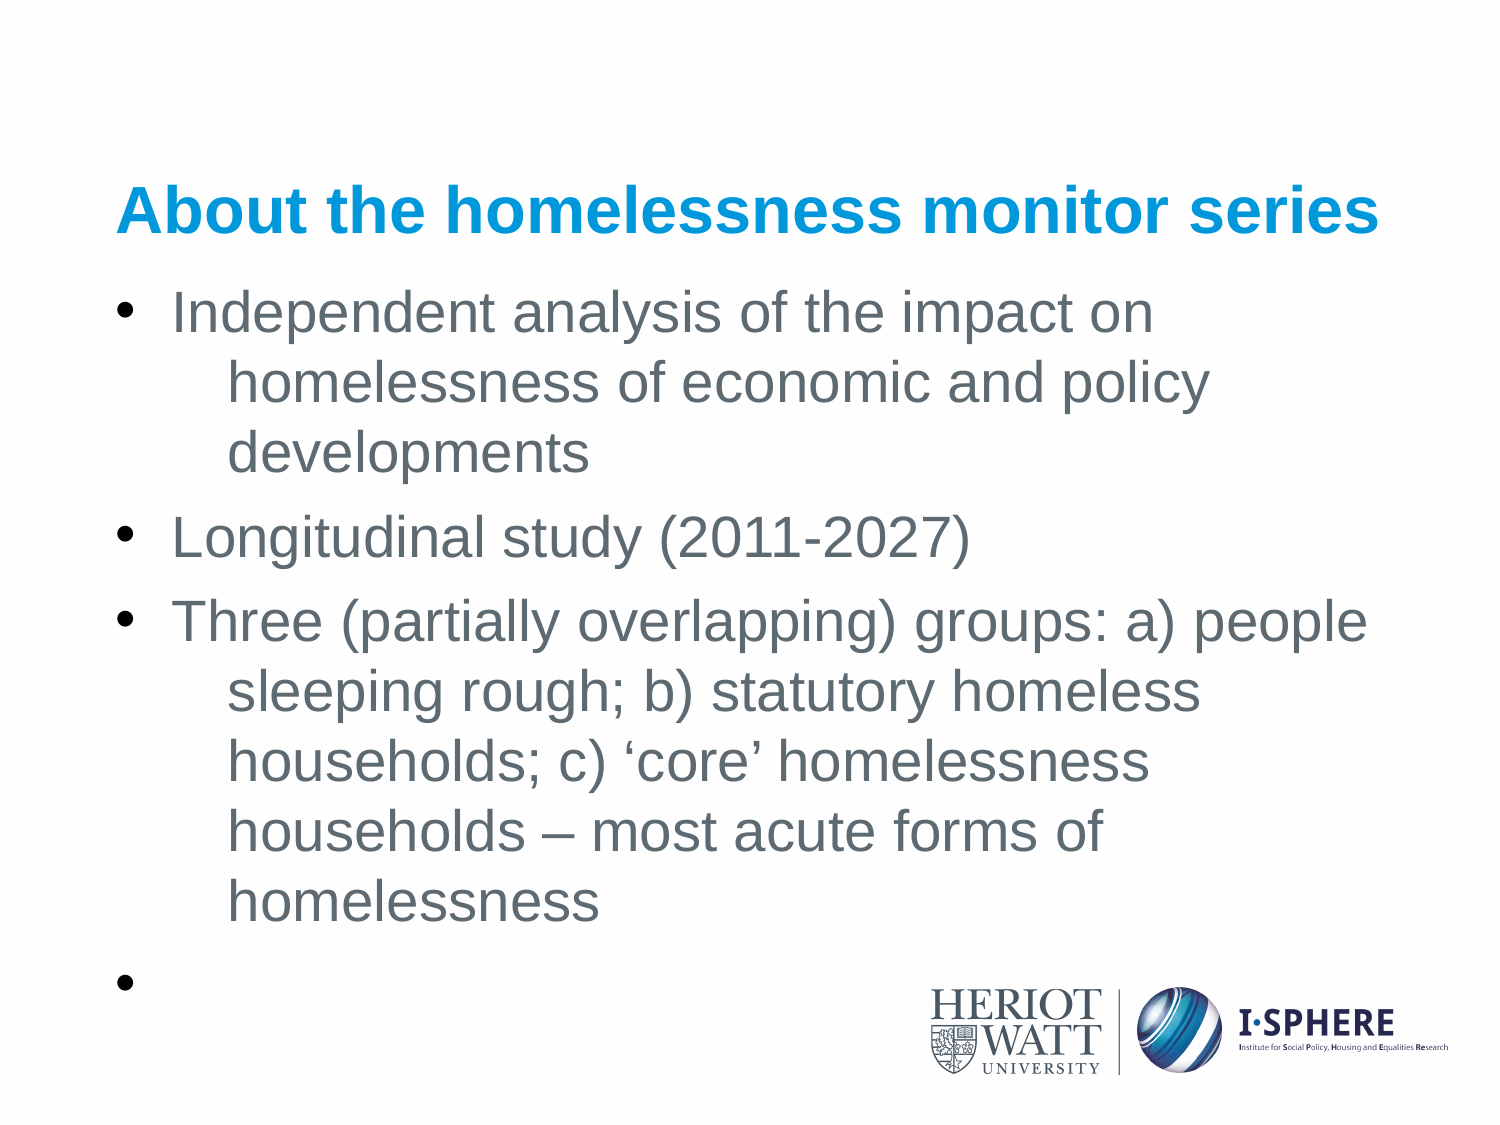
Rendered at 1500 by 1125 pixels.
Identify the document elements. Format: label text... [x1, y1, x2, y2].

title About the homelessness monitor series [100, 90, 1426, 254]
list Independent analysis of the impact on homelessness of economic and policy developments Longitudinal study (2011-2027) Three (partially overlapping) groups: a) people sleeping rough; b) statutory homeless households; c) ‘core’ homelessness households – most acute forms of homelessness [100, 267, 1426, 976]
